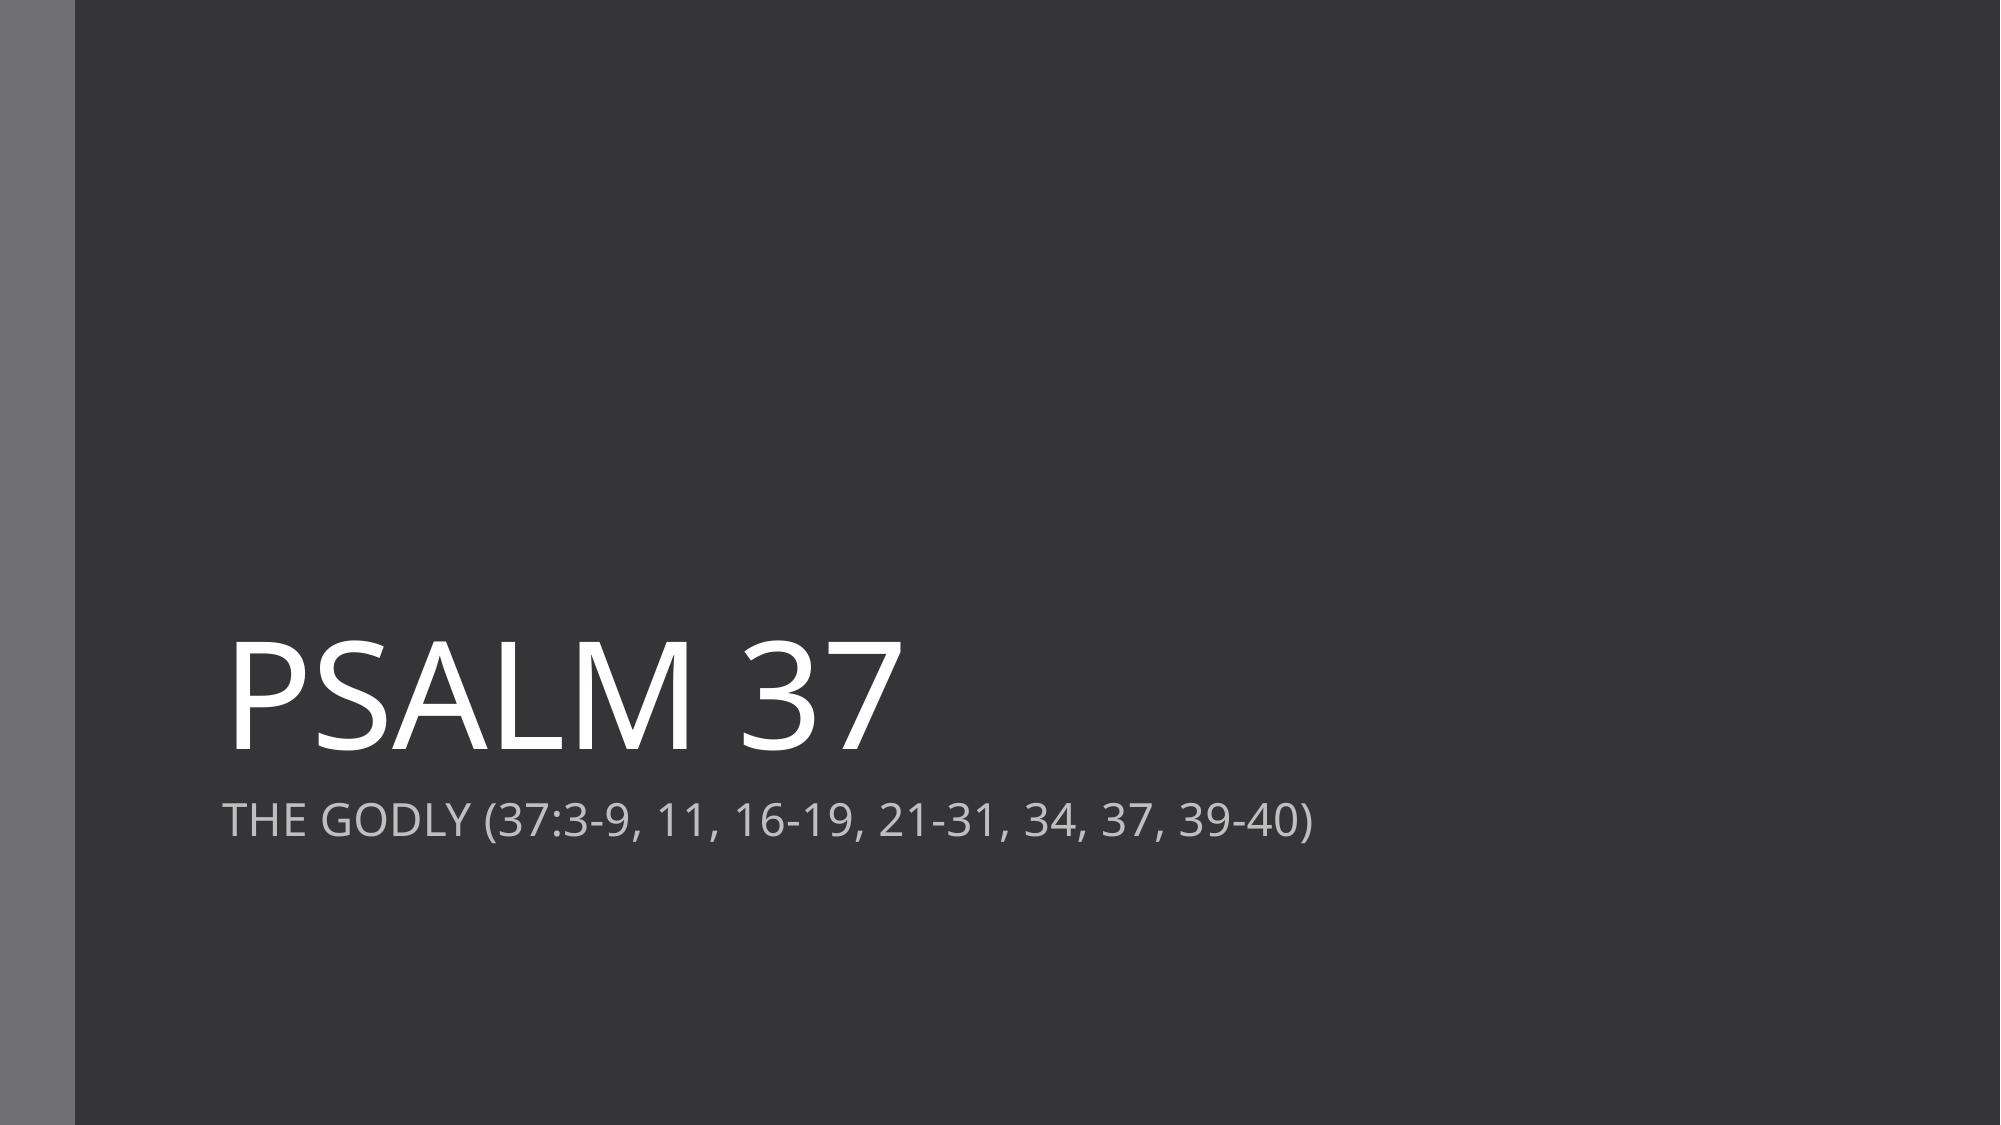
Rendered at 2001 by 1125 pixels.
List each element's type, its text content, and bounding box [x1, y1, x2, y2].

subtitle THE GODLY (37:3-9, 11, 16-19, 21-31, 34, 37, 39-40) [206, 787, 1752, 1066]
title PSALM 37 [206, 124, 1752, 787]
